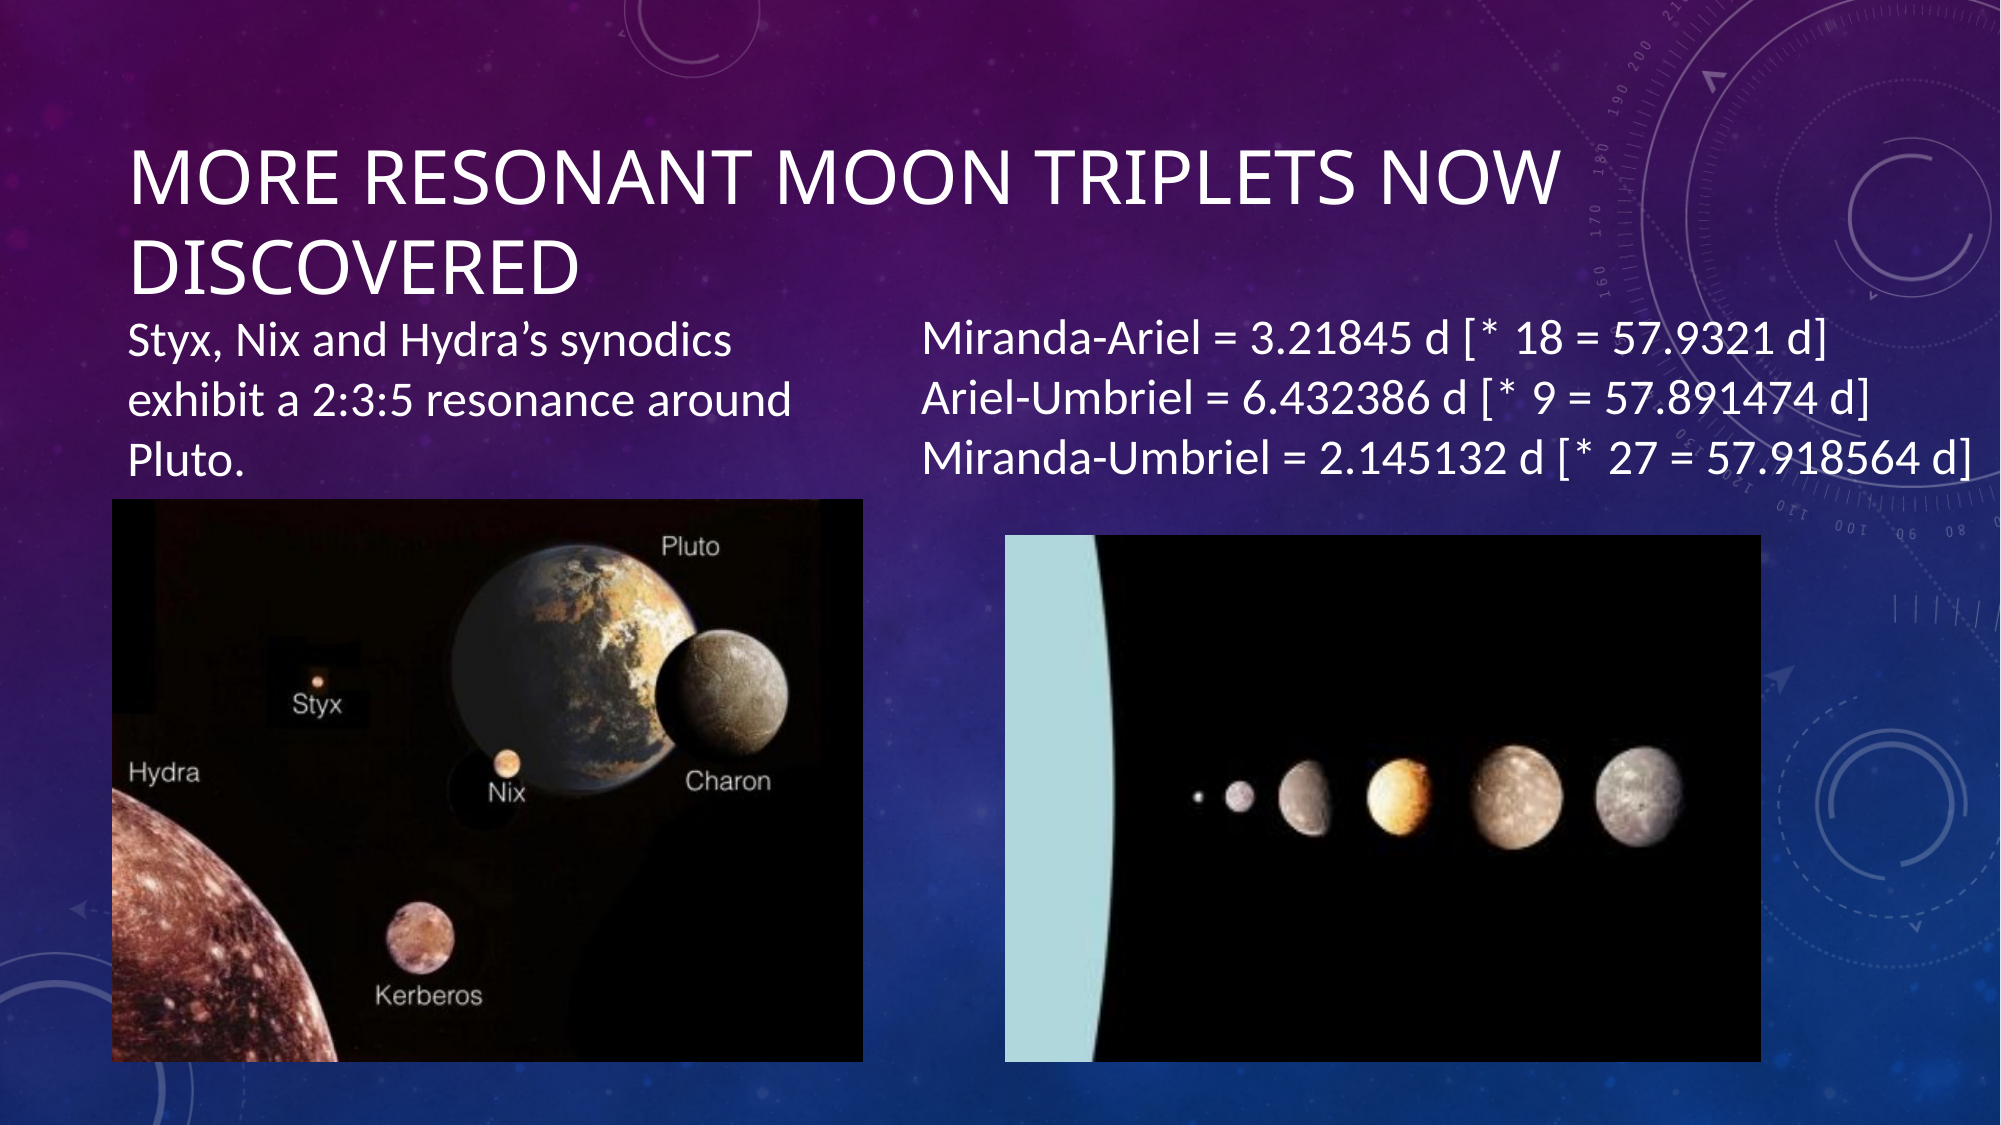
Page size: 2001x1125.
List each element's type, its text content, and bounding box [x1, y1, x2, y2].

title More resonant moon triplets now discovered [112, 99, 1824, 339]
picture [0, 0, 2001, 1125]
text_box Miranda-Ariel = 3.21845 d [* 18 = 57.9321 d] Ariel-Umbriel = 6.432386 d [* 9 = 57.891474 d] Miranda-Umbriel = 2.145132 d [* 27 = 57.918564 d] [906, 297, 2000, 492]
text_box Styx, Nix and Hydra’s synodics exhibit a 2:3:5 resonance around Pluto. [112, 299, 863, 495]
